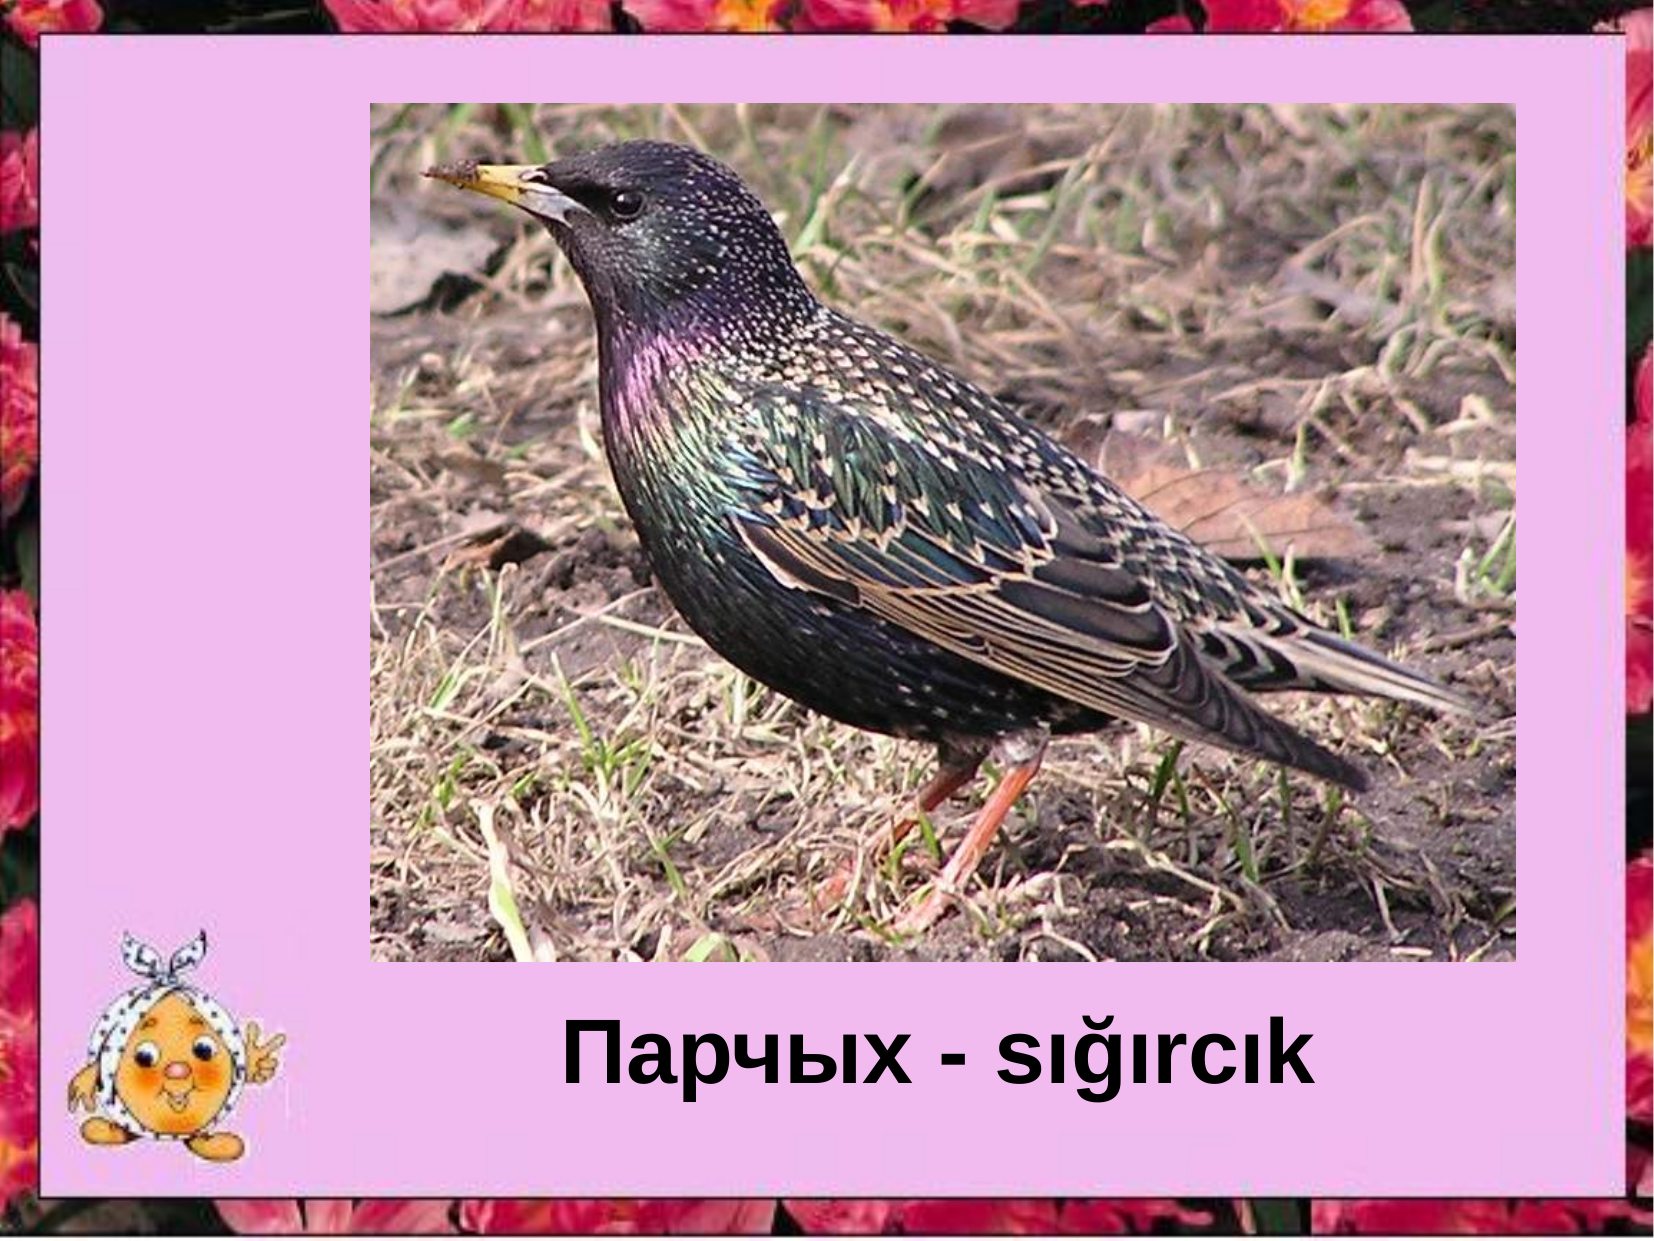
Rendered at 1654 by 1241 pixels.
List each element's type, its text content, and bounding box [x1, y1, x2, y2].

list Парчых - sığırcık [462, 984, 1441, 1108]
picture [0, 0, 1654, 1241]
